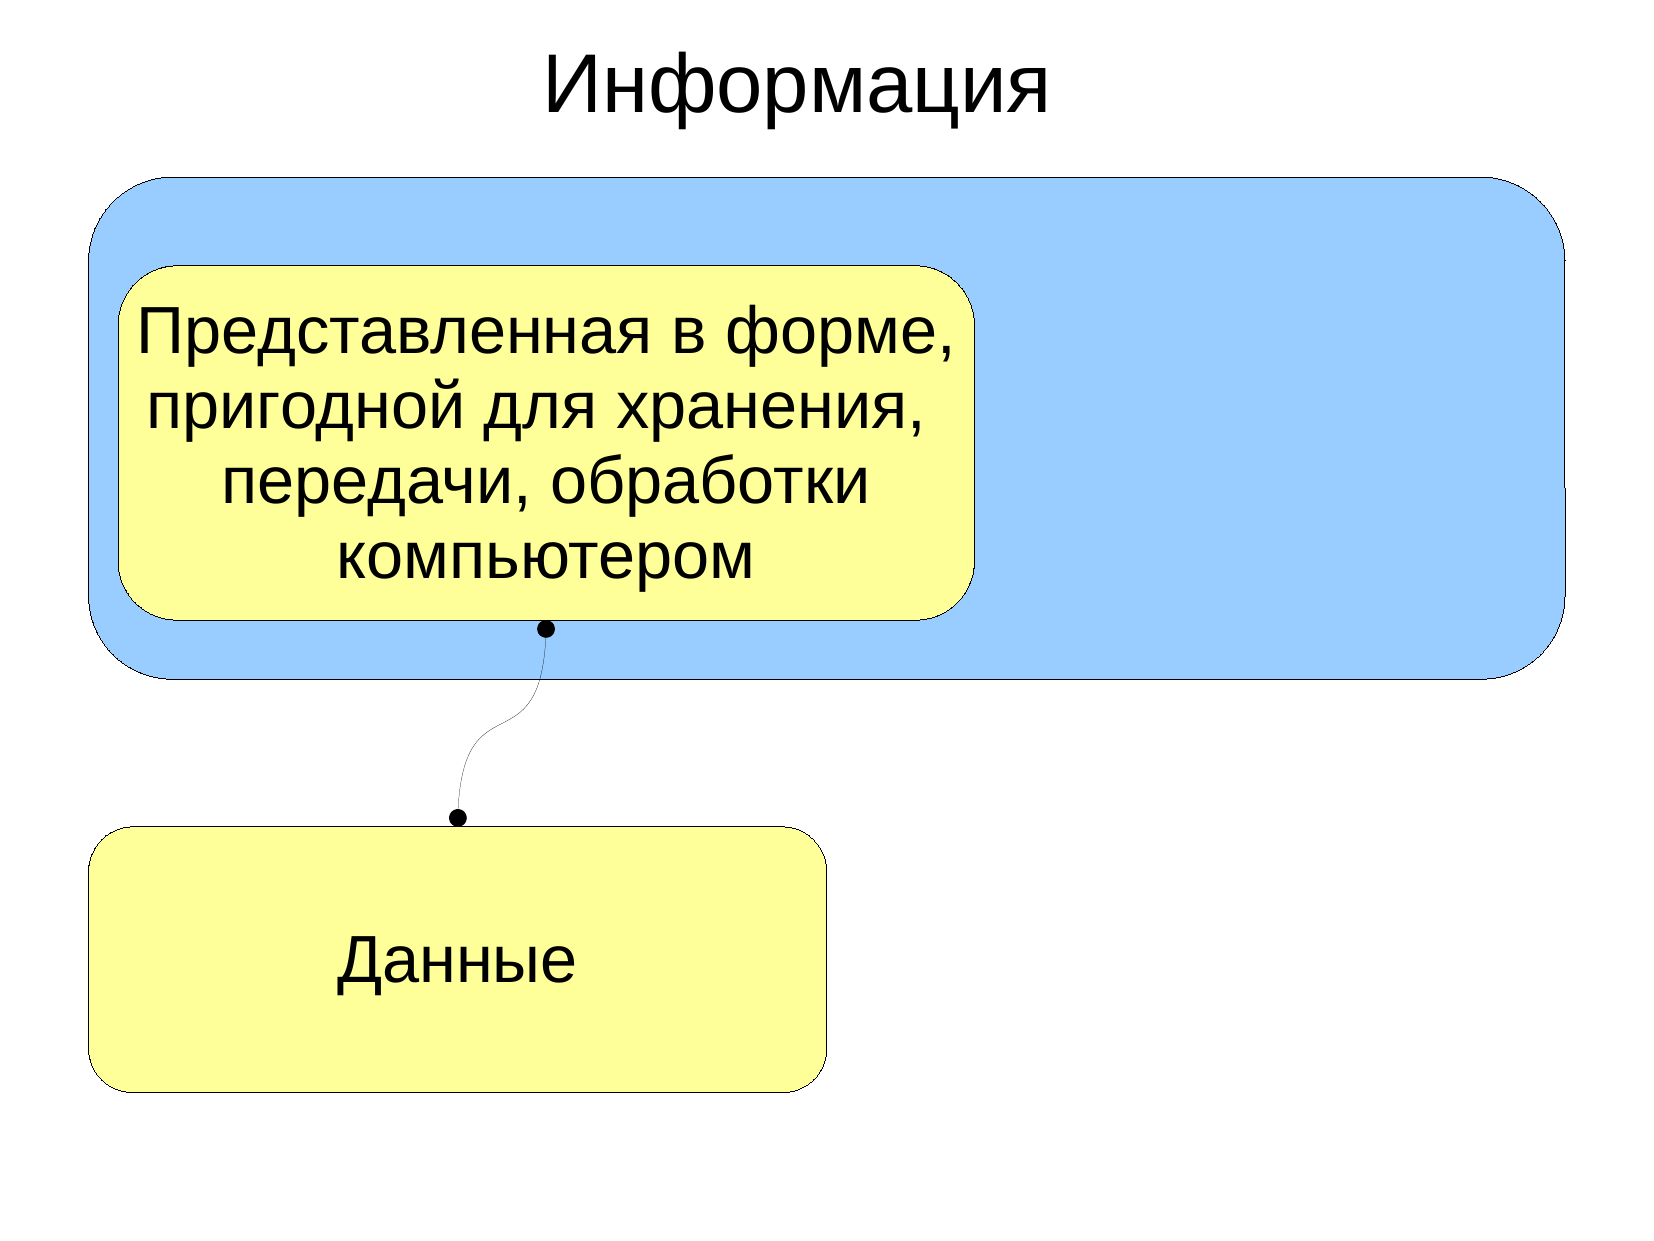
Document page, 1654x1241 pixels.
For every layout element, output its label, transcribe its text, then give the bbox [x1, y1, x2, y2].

text_box Информация [383, 29, 1211, 138]
text_box [88, 177, 1566, 680]
text_box Представленная в форме, пригодной для хранения, передачи, обработки компьютером [118, 265, 975, 621]
text_box Данные [88, 826, 827, 1093]
